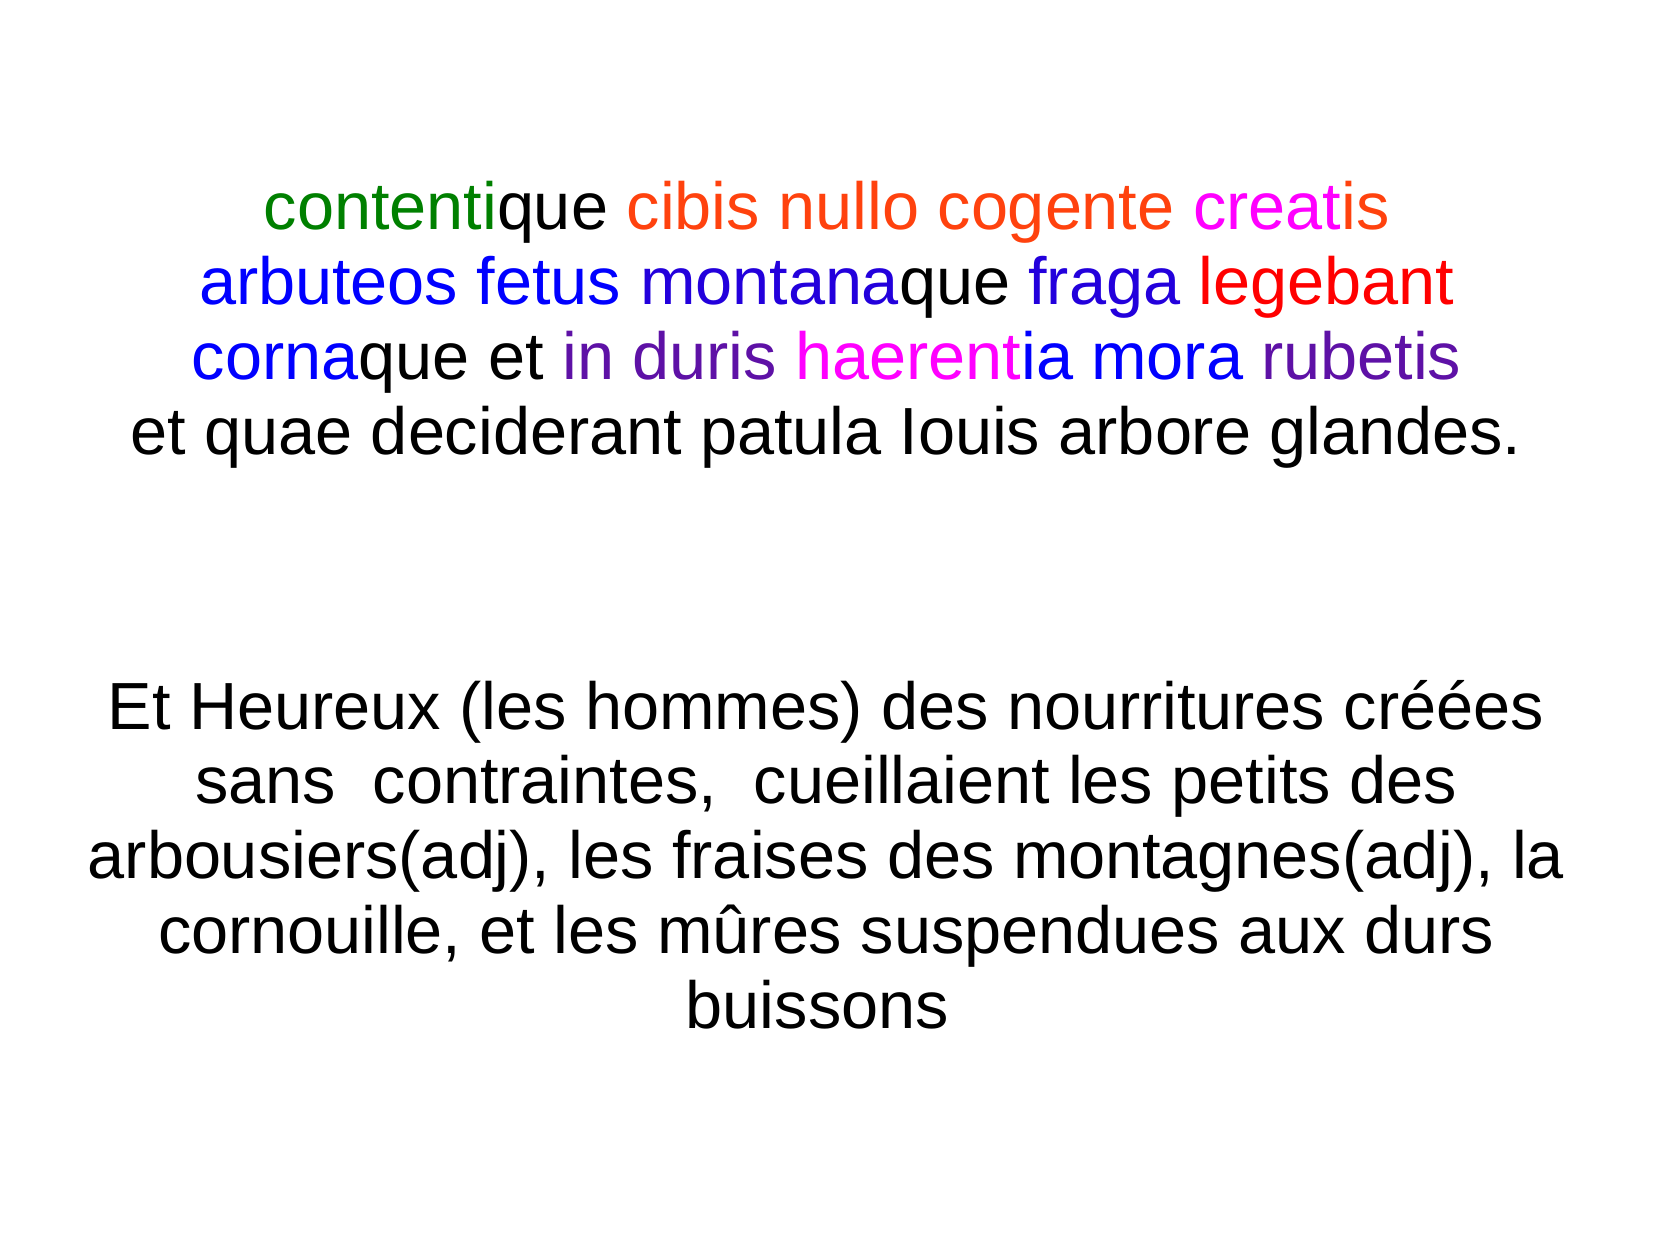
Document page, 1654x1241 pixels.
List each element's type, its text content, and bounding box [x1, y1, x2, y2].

subtitle Et Heureux (les hommes) des nourritures créées sans contraintes, cueillaient les petits des arbousiers(adj), les fraises des montagnes(adj), la cornouille, et les mûres suspendues aux durs buissons [82, 602, 1571, 1109]
title contentique cibis nullo cogente creatis arbuteos fetus montanaque fraga legebant cornaque et in duris haerentia mora rubetis et quae deciderant patula Iouis arbore glandes. [47, 35, 1607, 603]
